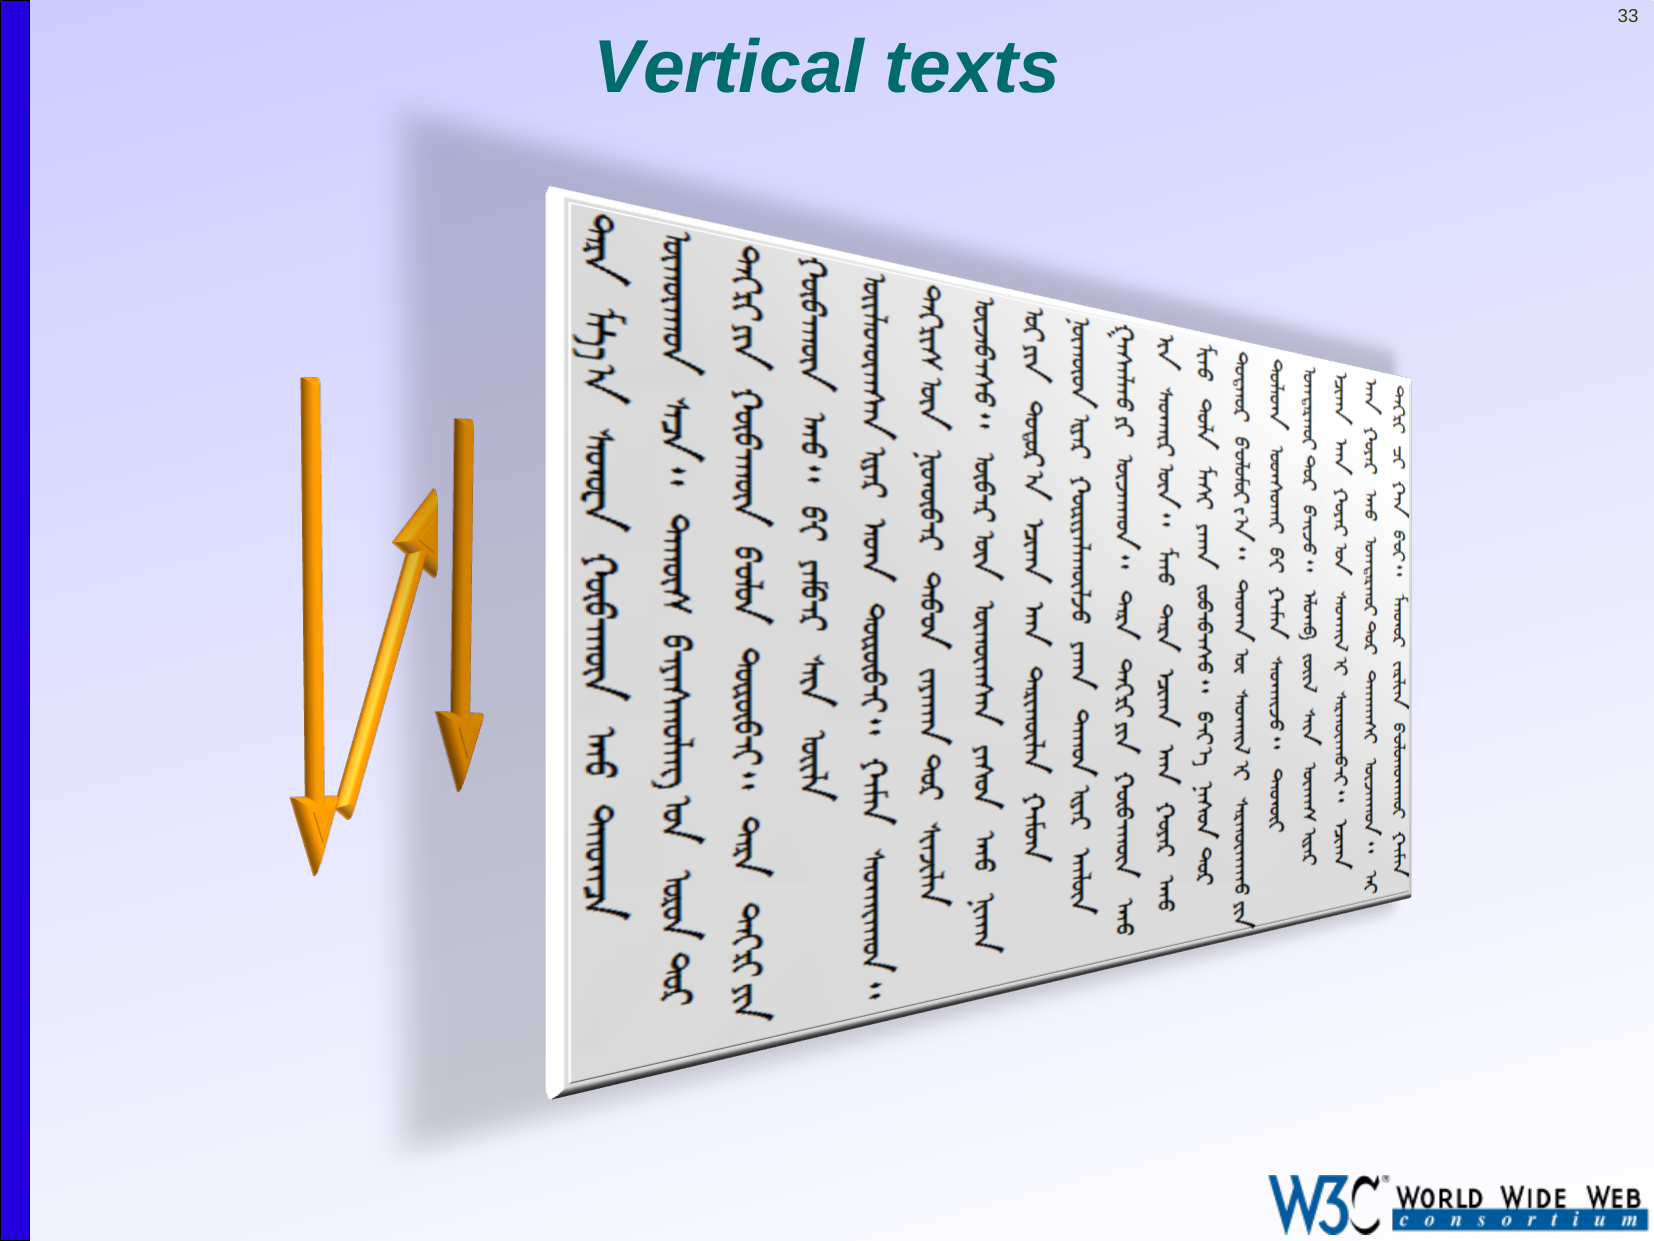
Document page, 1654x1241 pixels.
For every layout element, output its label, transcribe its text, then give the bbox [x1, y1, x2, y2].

picture [265, 53, 1654, 1235]
title Vertical texts [0, 5, 1654, 125]
